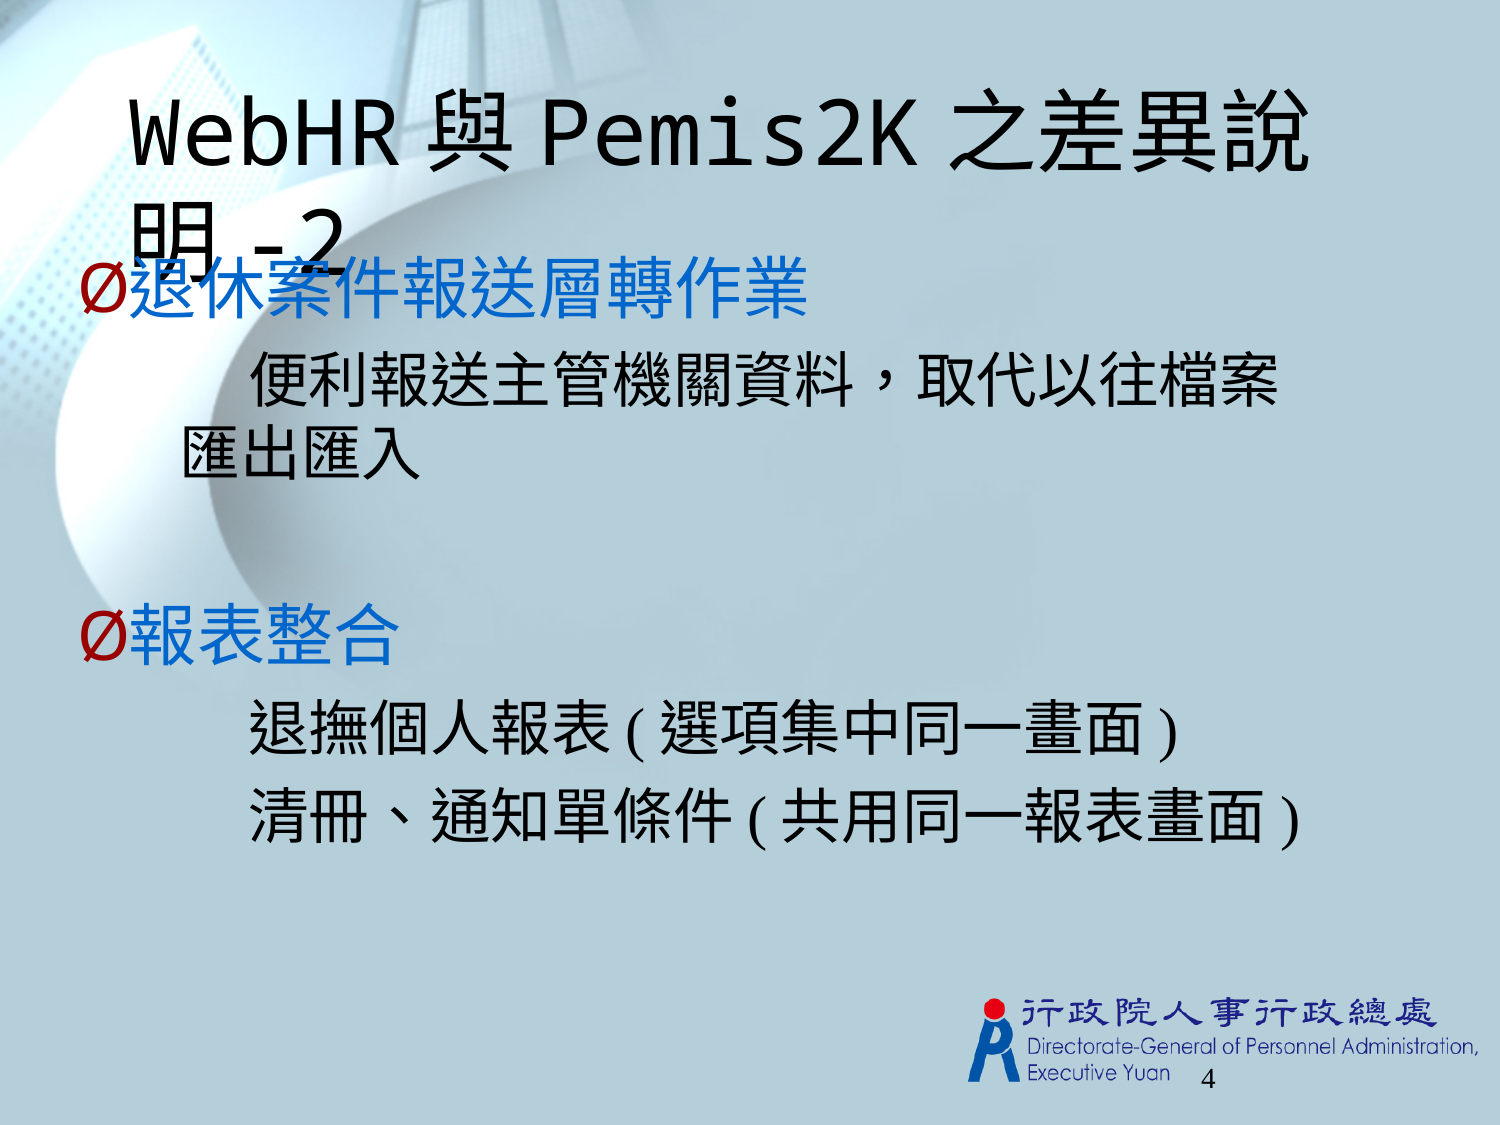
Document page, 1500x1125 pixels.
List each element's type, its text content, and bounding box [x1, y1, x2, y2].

list 退休案件報送層轉作業 便利報送主管機關資料，取代以往檔案匯出匯入 報表整合 退撫個人報表(選項集中同一畫面) 清冊、通知單條件(共用同一報表畫面) [62, 237, 1338, 913]
title WebHR與Pemis2K之差異說明-2 [112, 66, 1388, 254]
text_box [1185, 1058, 1499, 1125]
